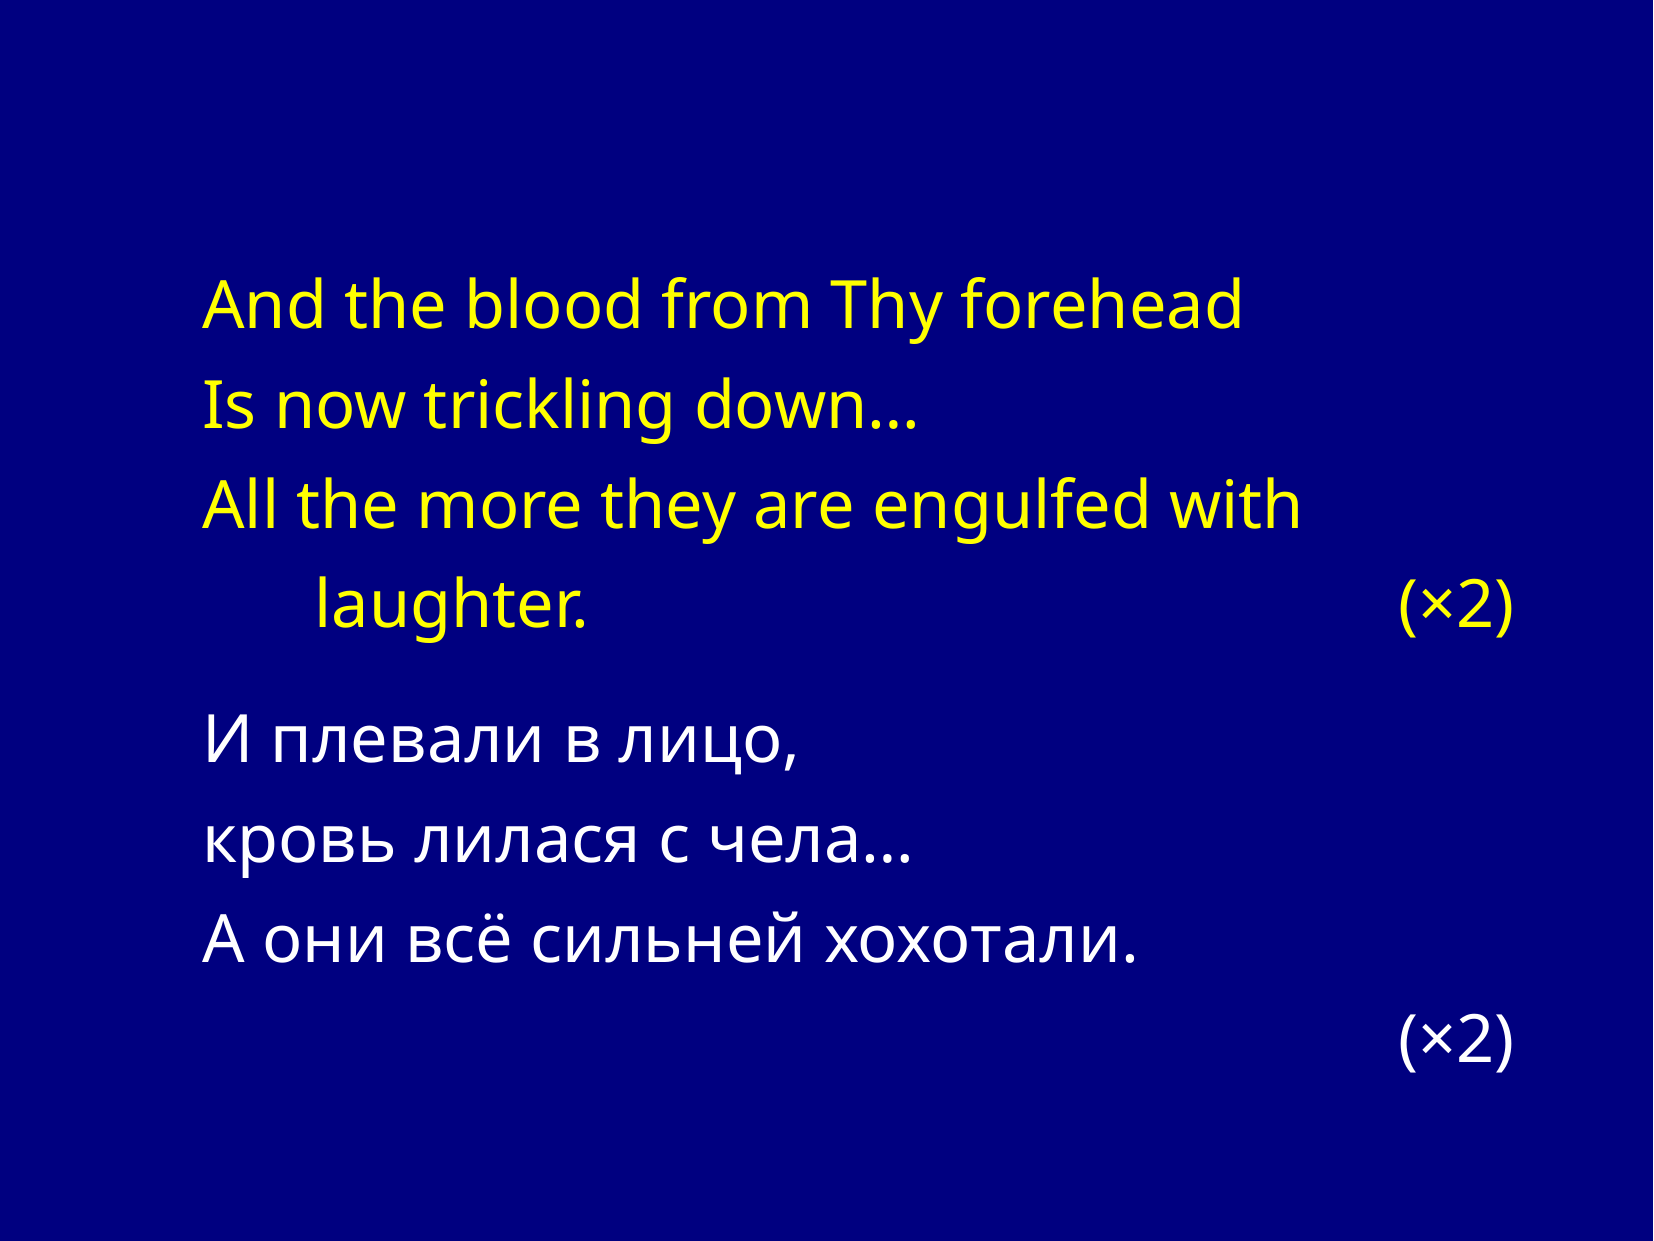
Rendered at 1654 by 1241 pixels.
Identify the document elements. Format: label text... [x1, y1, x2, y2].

text_box И плевали в лицо, кровь лилася с чела… А они всё сильней хохотали. (×2) [75, 675, 1576, 1163]
text_box And the blood from Thy forehead Is now trickling down… All the more they are engulfed with laughter. (×2) [75, 150, 1653, 638]
